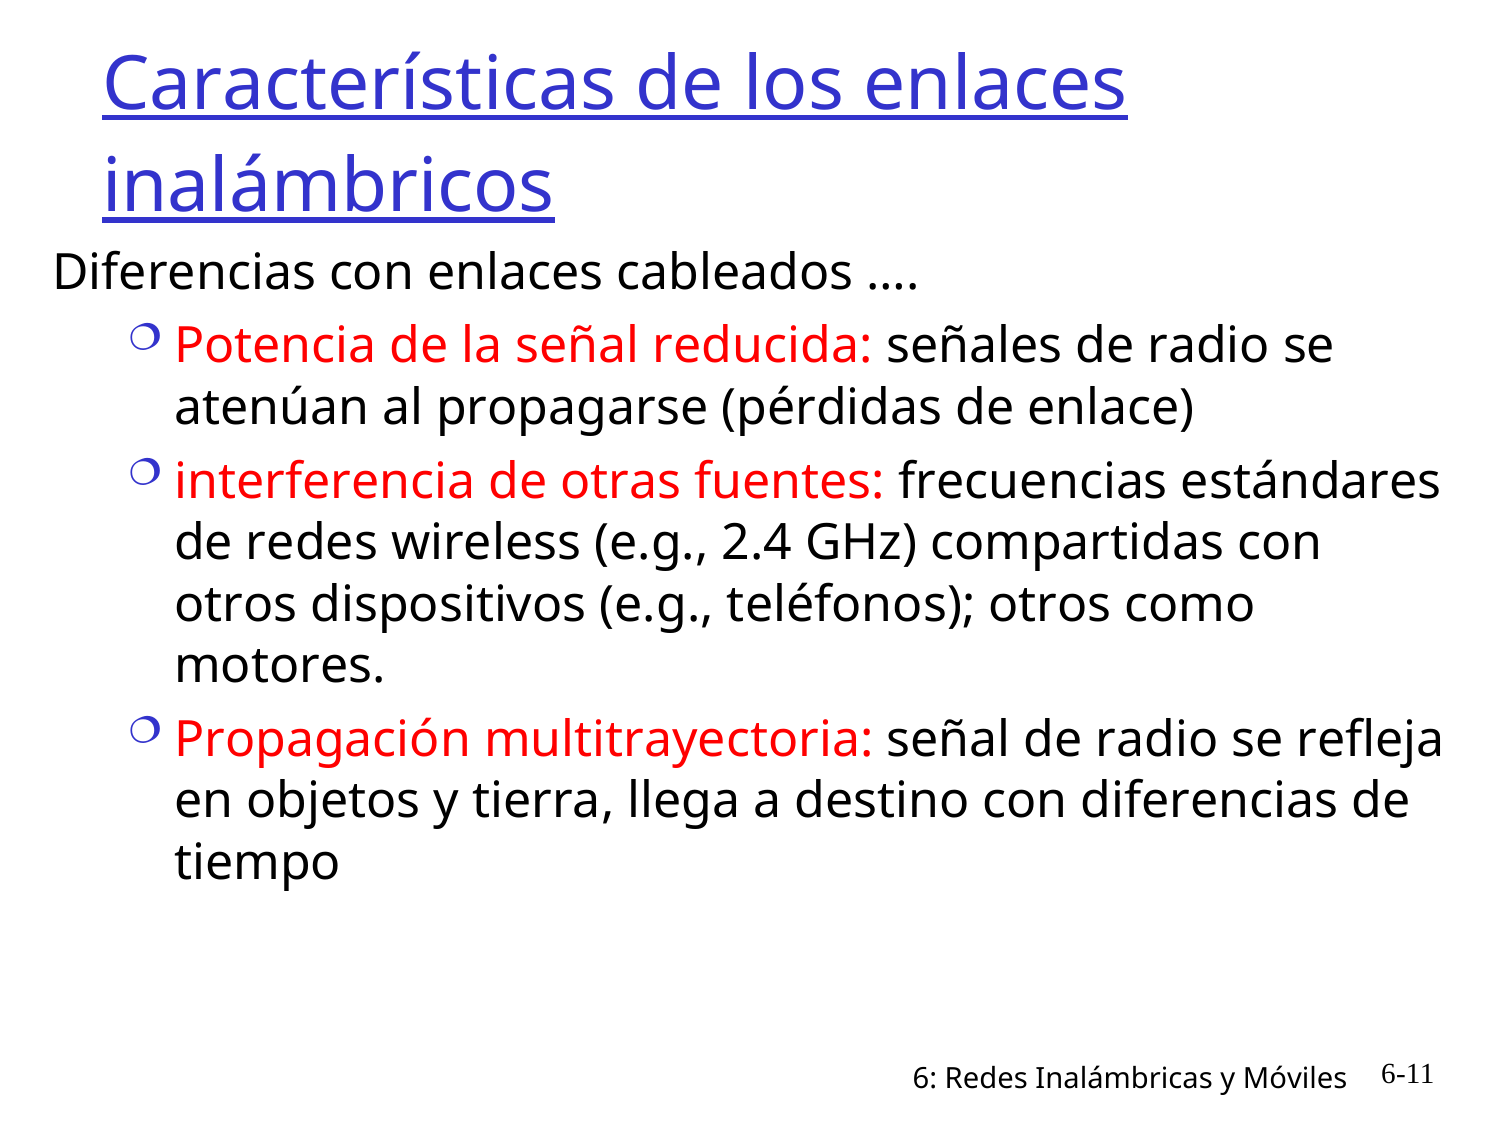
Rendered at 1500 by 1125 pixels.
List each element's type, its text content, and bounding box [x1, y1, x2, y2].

title Características de los enlaces inalámbricos [87, 36, 1363, 227]
list Diferencias con enlaces cableados …. Potencia de la señal reducida: señales de radio se atenúan al propagarse (pérdidas de enlace) interferencia de otras fuentes: frecuencias estándares de redes wireless (e.g., 2.4 GHz) compartidas con otros dispositivos (e.g., teléfonos); otros como motores. Propagación multitrayectoria: señal de radio se refleja en objetos y tierra, llega a destino con diferencias de tiempo [37, 232, 1463, 1085]
